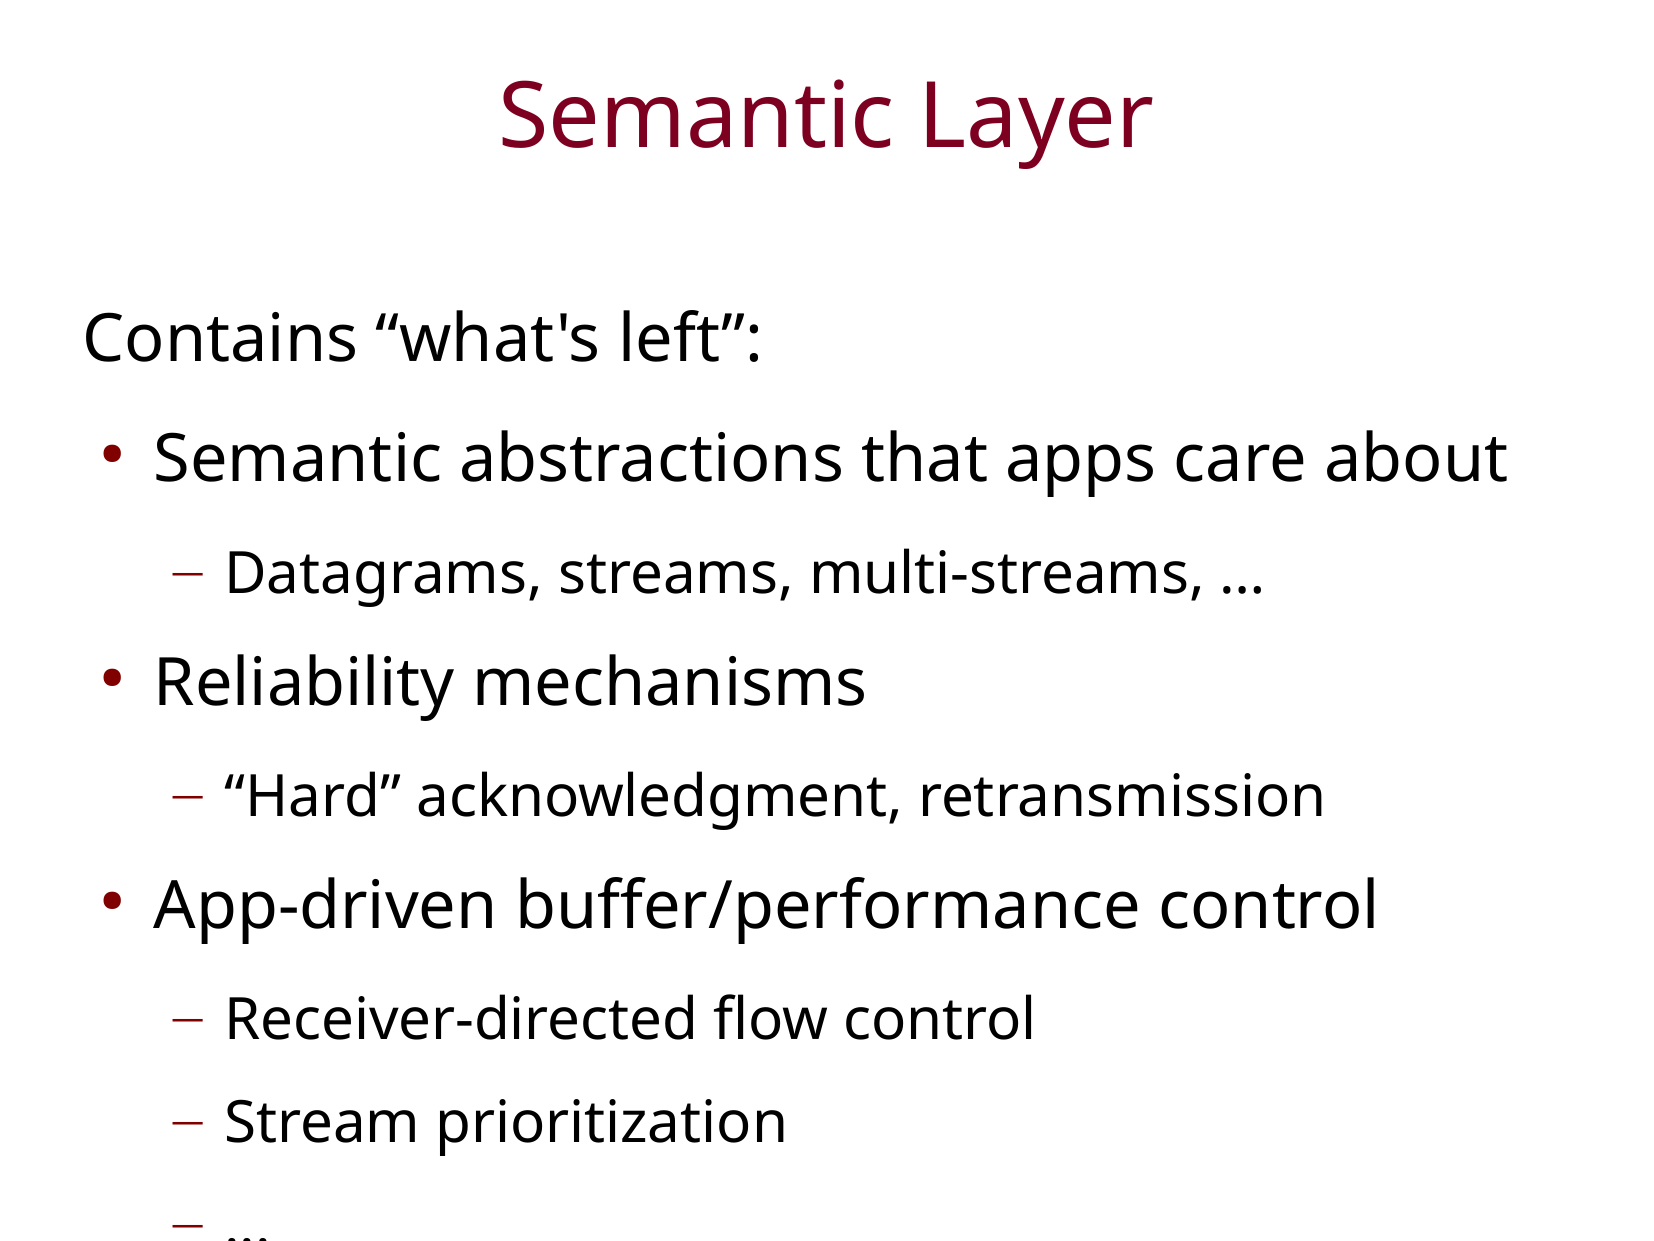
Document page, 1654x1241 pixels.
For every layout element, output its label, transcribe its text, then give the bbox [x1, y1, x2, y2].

title Semantic Layer [82, 8, 1571, 216]
list Contains “what's left”: Semantic abstractions that apps care about Datagrams, streams, multi-streams, … Reliability mechanisms “Hard” acknowledgment, retransmission App-driven buffer/performance control Receiver-directed flow control Stream prioritization ... [82, 290, 1571, 1144]
